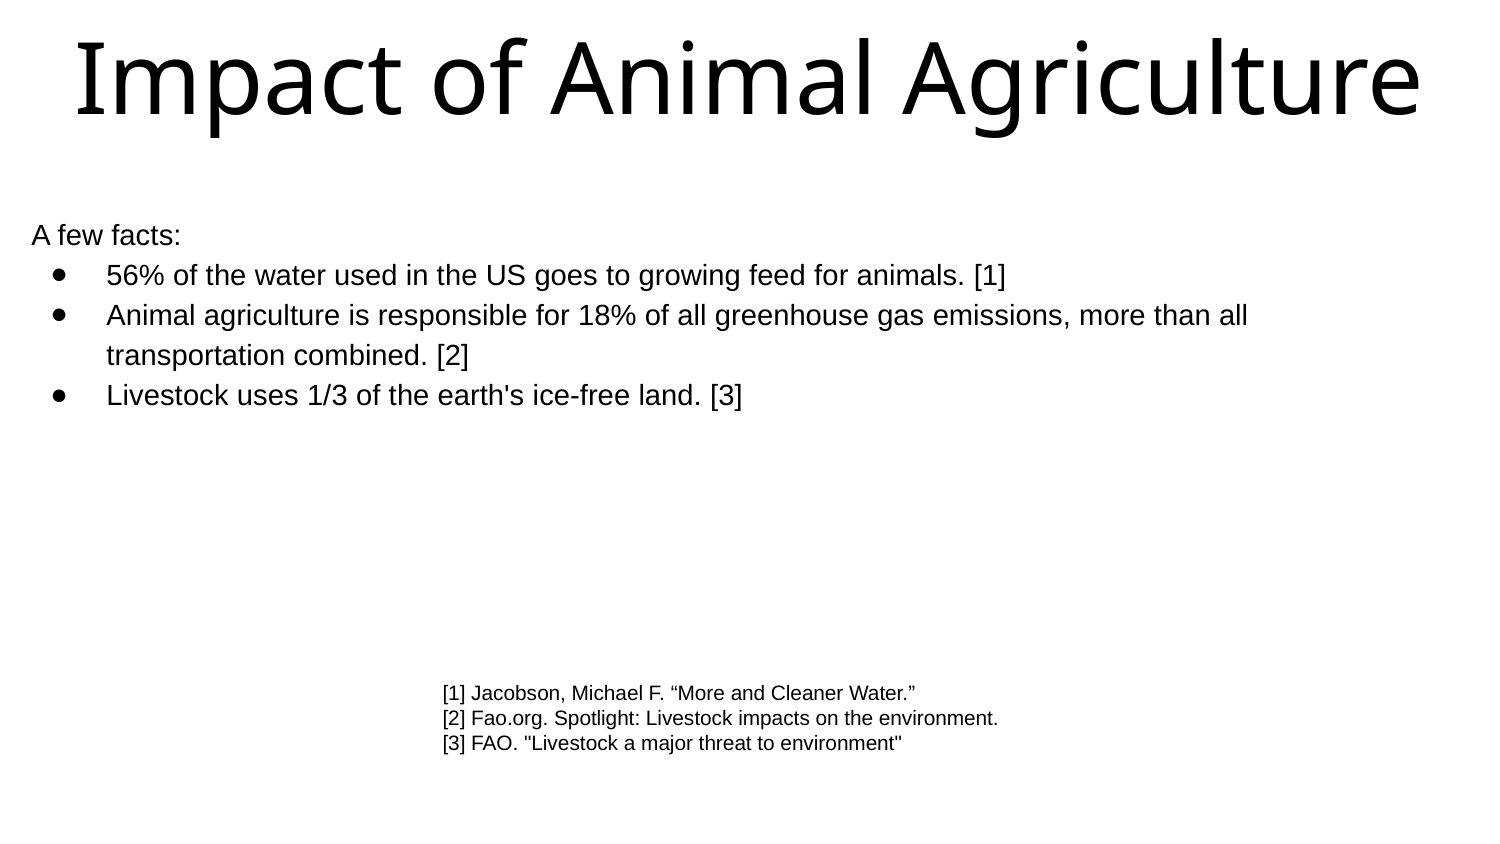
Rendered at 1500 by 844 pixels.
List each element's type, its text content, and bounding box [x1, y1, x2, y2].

text_box [1] Jacobson, Michael F. “More and Cleaner Water.” [2] Fao.org. Spotlight: Livestock impacts on the environment. [3] FAO. "Livestock a major threat to environment" [427, 664, 1438, 781]
text_box A few facts: 56% of the water used in the US goes to growing feed for animals. [1] Animal agriculture is responsible for 18% of all greenhouse gas emissions, more than all transportation combined. [2] Livestock uses 1/3 of the earth's ice-free land. [3] [16, 195, 1366, 733]
text_box Impact of Animal Agriculture [0, 0, 1500, 136]
